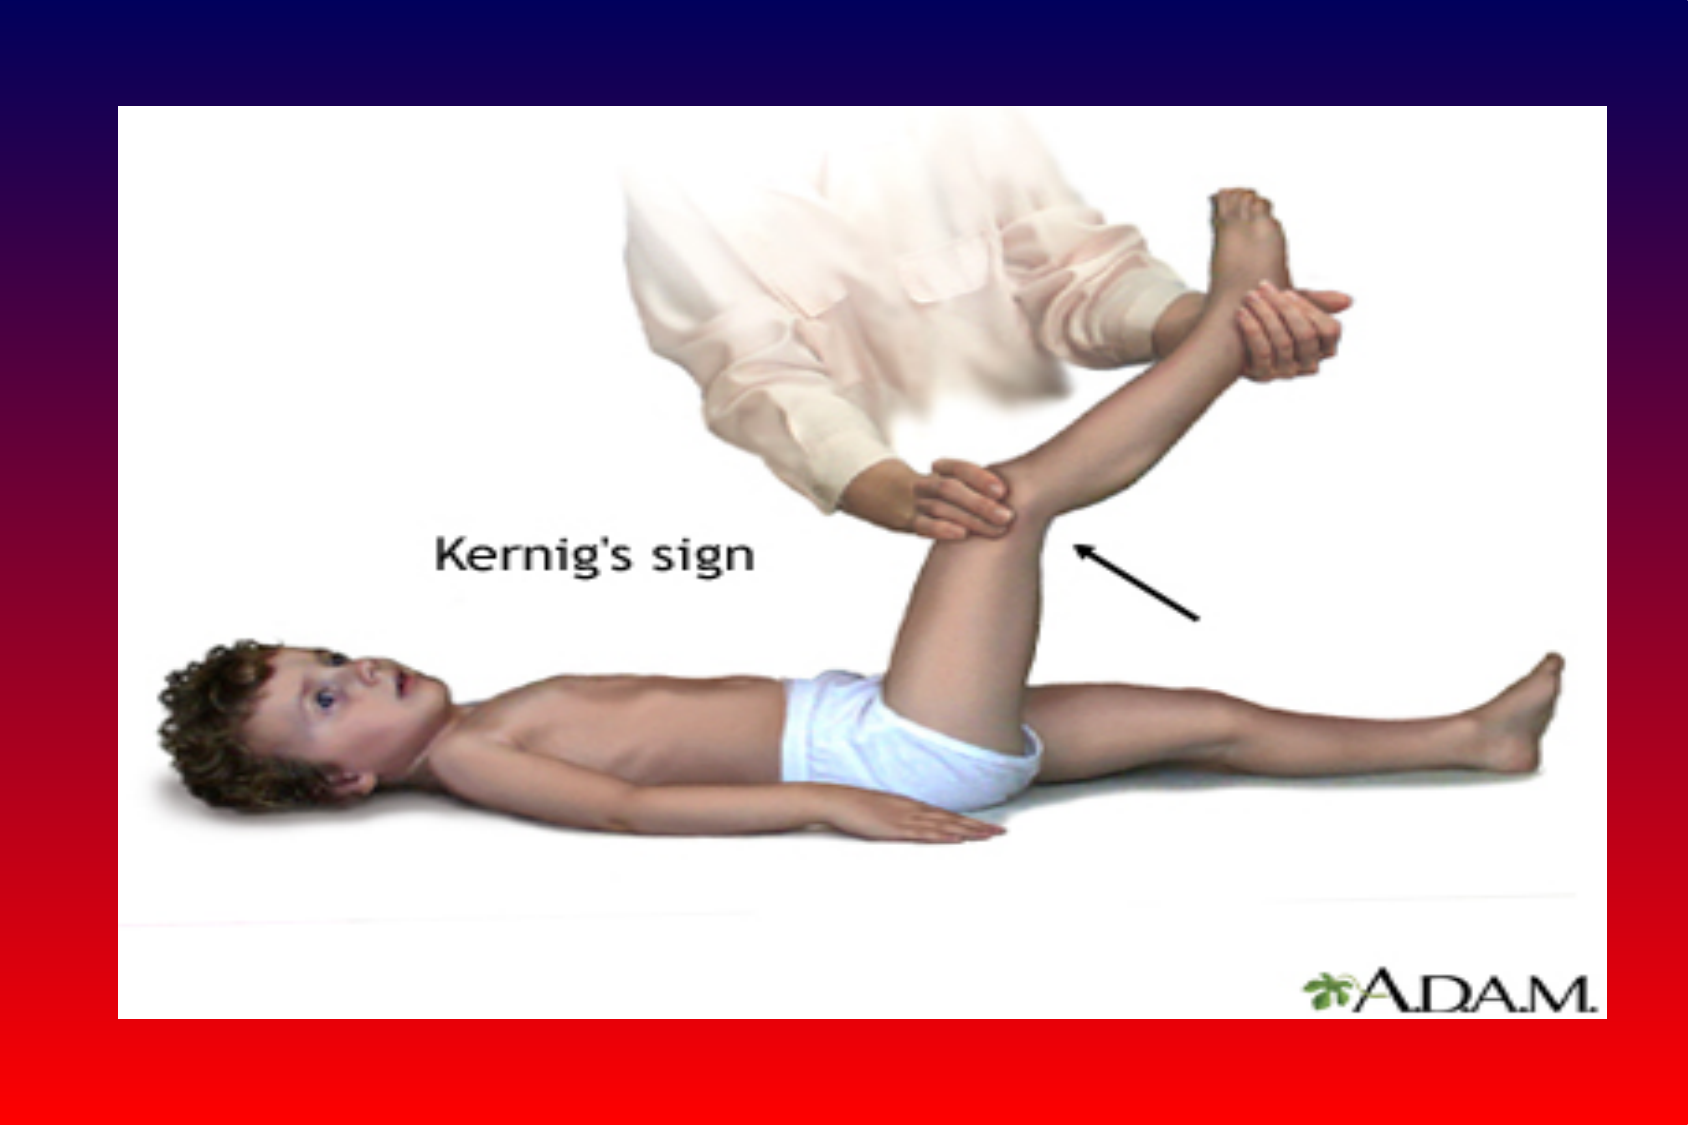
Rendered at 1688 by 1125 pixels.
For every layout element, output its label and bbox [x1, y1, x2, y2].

picture [118, 106, 1607, 1019]
